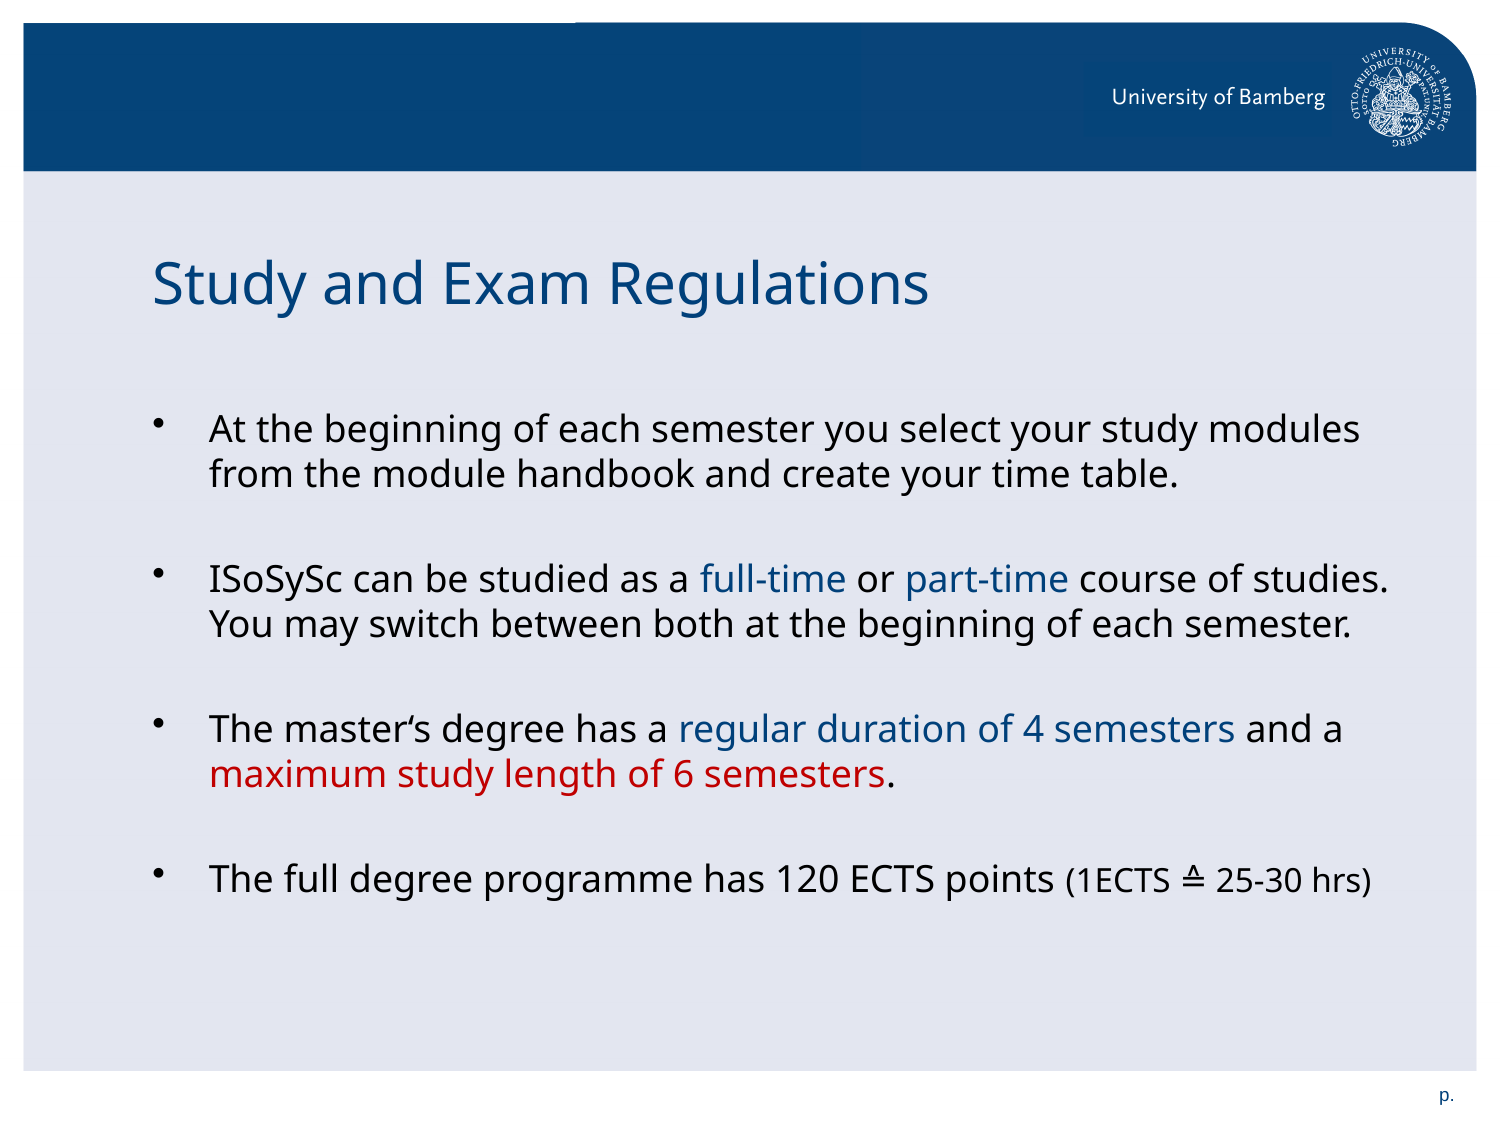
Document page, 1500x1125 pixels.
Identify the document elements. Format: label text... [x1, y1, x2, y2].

text_box At the beginning of each semester you select your study modules from the module handbook and create your time table. ISoSySc can be studied as a full-time or part-time course of studies. You may switch between both at the beginning of each semester. The master‘s degree has a regular duration of 4 semesters and a maximum study length of 6 semesters. The full degree programme has 120 ECTS points (1ECTS ≙ 25-30 hrs) [137, 397, 1424, 980]
picture [0, 0, 1500, 1125]
title Study and Exam Regulations [137, 187, 1363, 375]
